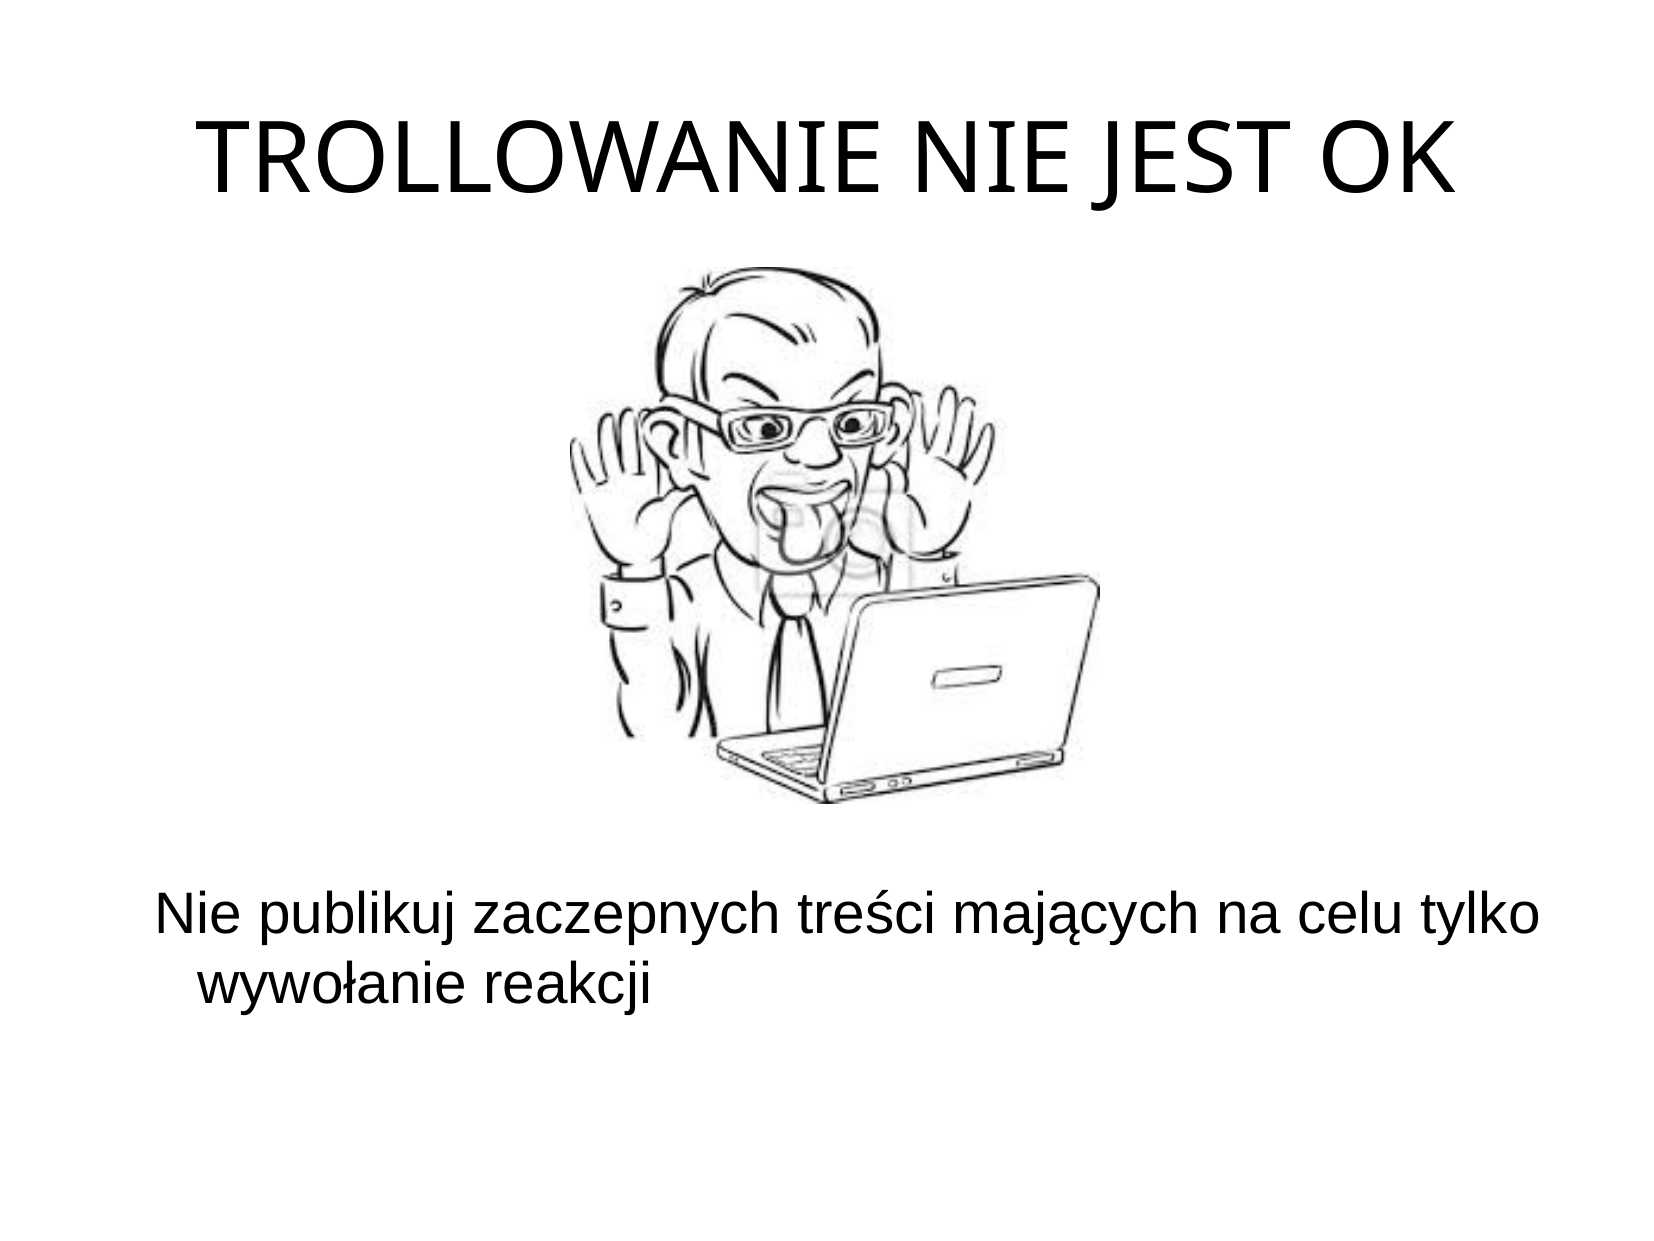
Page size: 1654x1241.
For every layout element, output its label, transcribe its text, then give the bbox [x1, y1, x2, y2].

title TROLLOWANIE NIE JEST OK [82, 28, 1571, 278]
list Nie publikuj zaczepnych treści mających na celu tylko wywołanie reakcji [82, 299, 1571, 1019]
picture [570, 267, 1100, 804]
